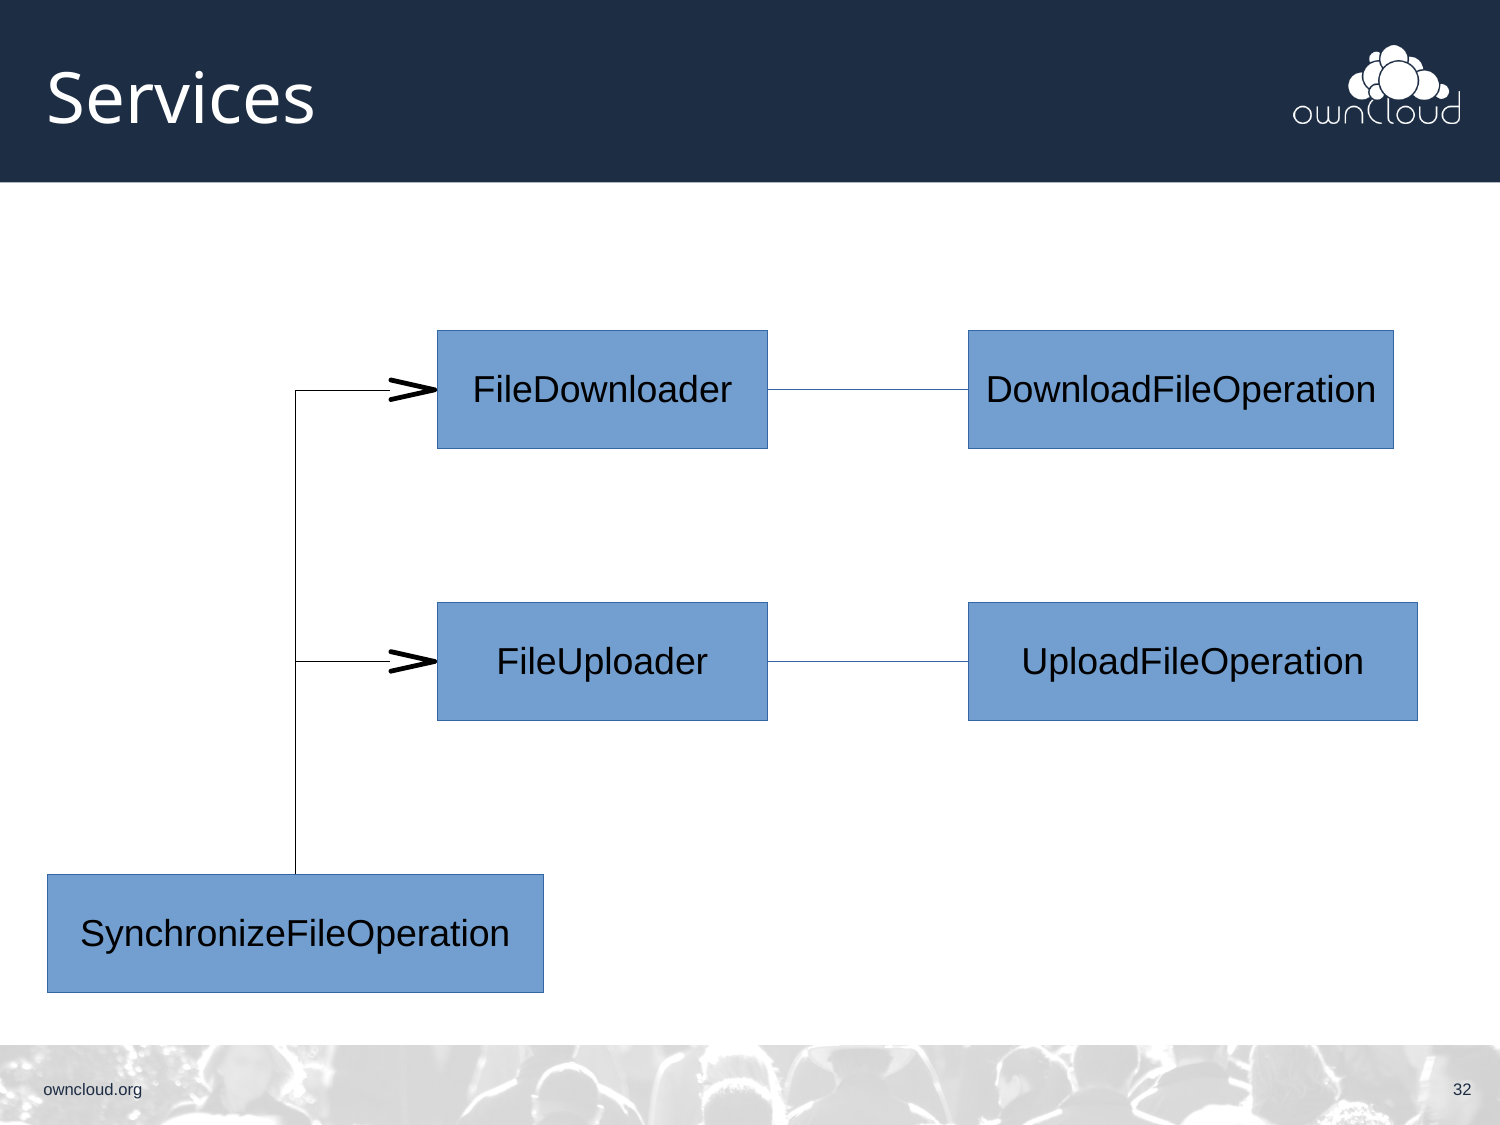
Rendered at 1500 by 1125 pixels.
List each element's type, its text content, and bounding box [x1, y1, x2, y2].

text_box FileUploader [437, 602, 768, 721]
text_box DownloadFileOperation [968, 330, 1394, 449]
text_box FileDownloader [437, 330, 768, 449]
text_box SynchronizeFileOperation [47, 874, 544, 993]
title Services [46, 5, 1258, 187]
text_box UploadFileOperation [968, 602, 1418, 721]
picture [0, 1045, 1500, 1125]
picture [1293, 45, 1460, 124]
